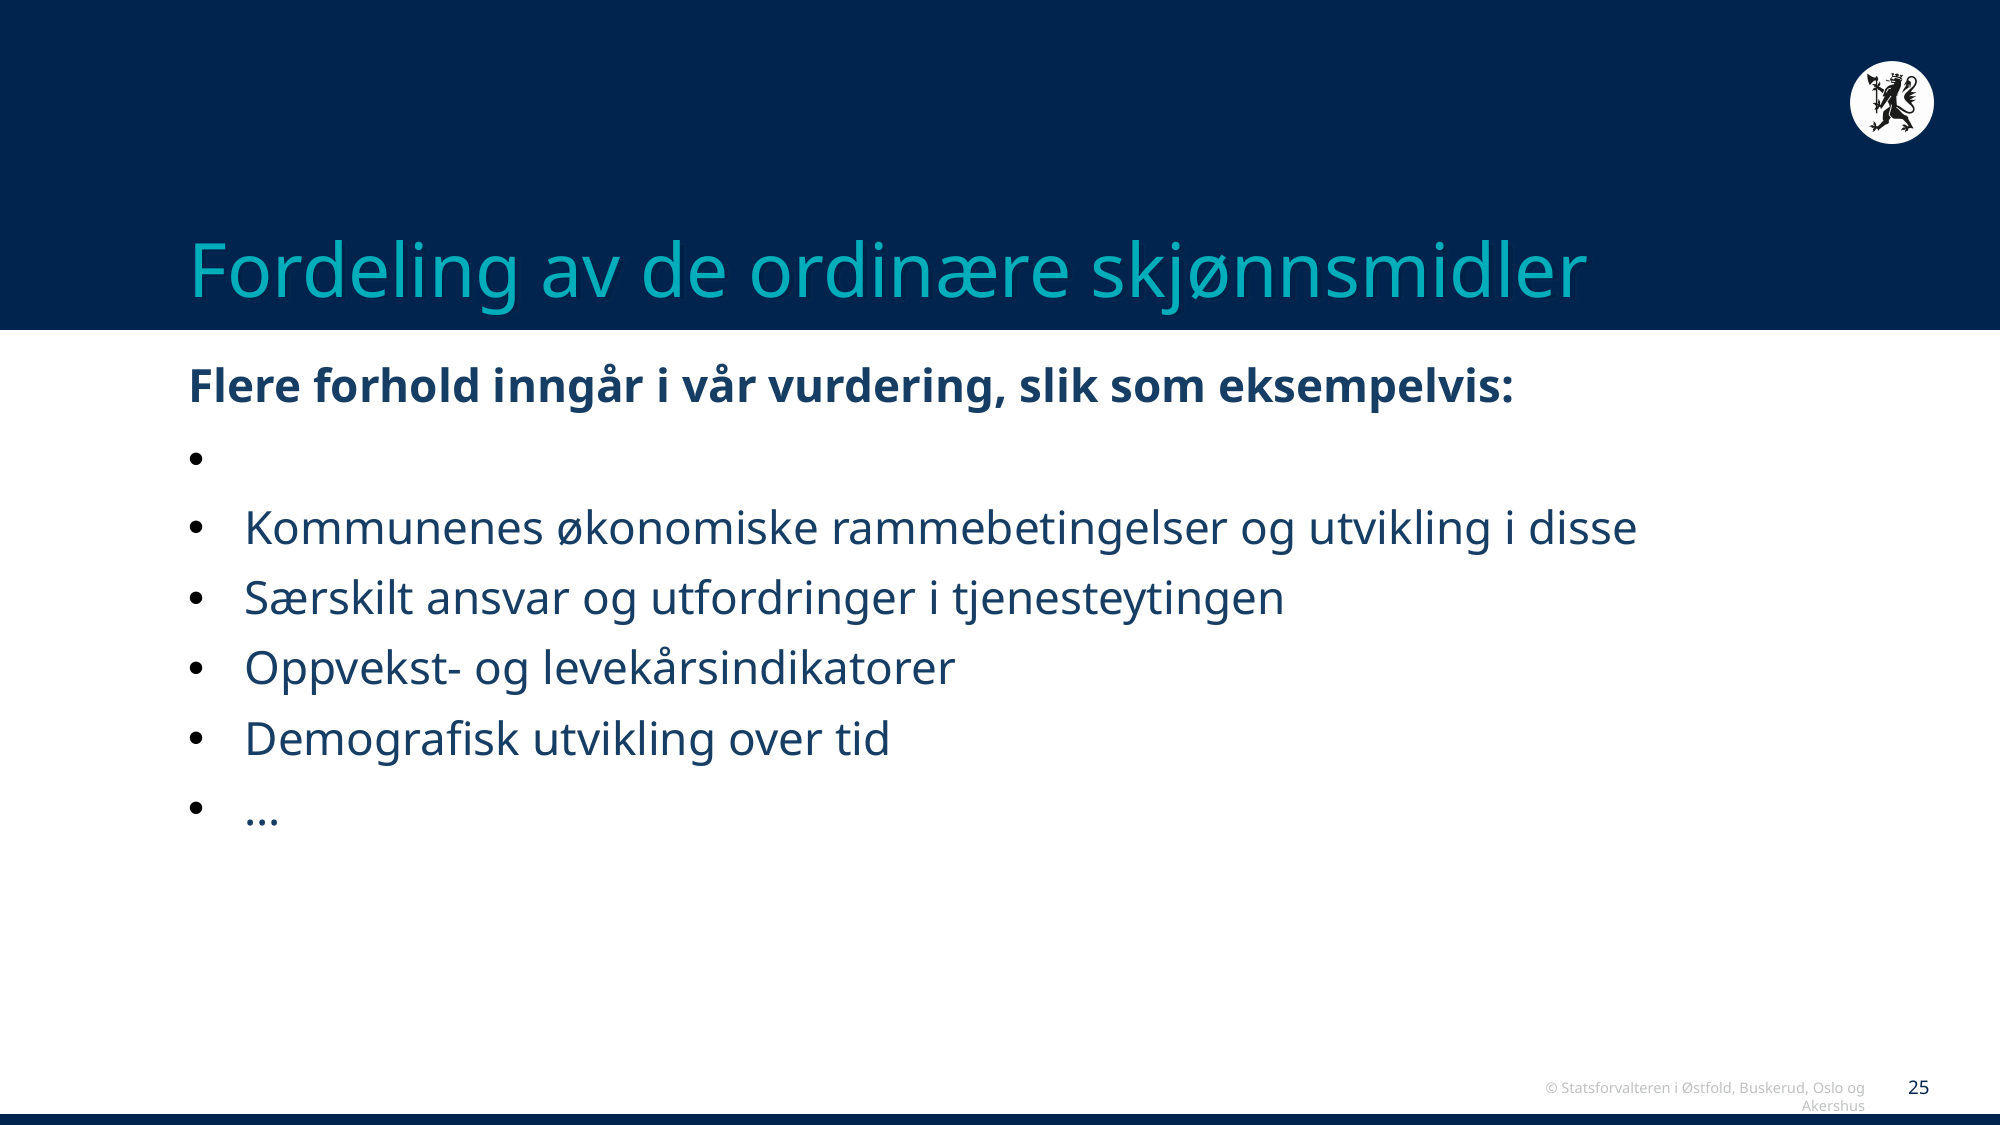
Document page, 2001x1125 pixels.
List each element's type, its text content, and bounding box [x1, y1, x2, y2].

title Fordeling av de ordinære skjønnsmidler [173, 143, 1827, 320]
list Flere forhold inngår i vår vurdering, slik som eksempelvis: Kommunenes økonomiske rammebetingelser og utvikling i disse Særskilt ansvar og utfordringer i tjenesteytingen Oppvekst- og levekårsindikatorer Demografisk utvikling over tid … [173, 355, 1827, 1036]
